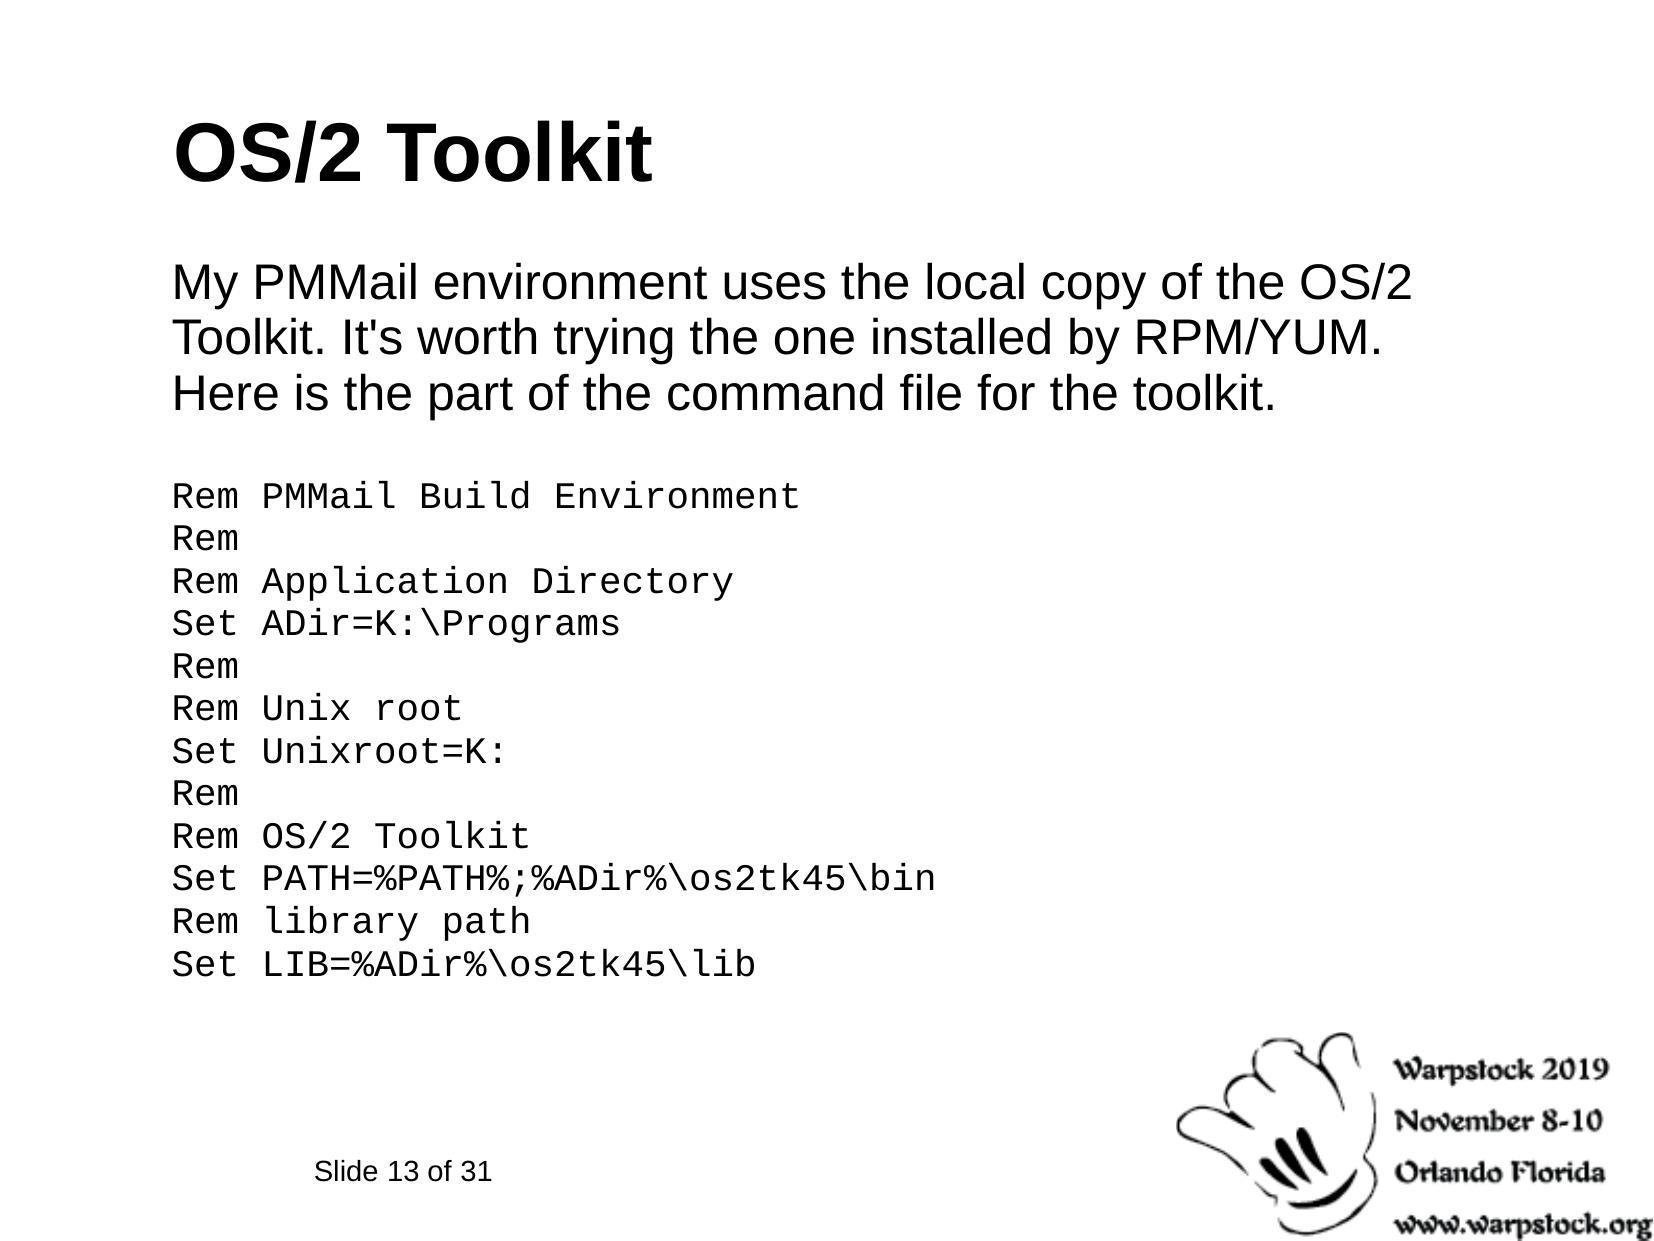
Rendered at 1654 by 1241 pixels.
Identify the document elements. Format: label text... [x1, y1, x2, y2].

subtitle My PMMail environment uses the local copy of the OS/2 Toolkit. It's worth trying the one installed by RPM/YUM. Here is the part of the command file for the toolkit. Rem PMMail Build Environment Rem Rem Application Directory Set ADir=K:\Programs Rem Rem Unix root Set Unixroot=K: Rem Rem OS/2 Toolkit Set PATH=%PATH%;%ADir%\os2tk45\bin Rem library path Set LIB=%ADir%\os2tk45\lib [171, 253, 1418, 1043]
picture [1176, 1032, 1654, 1241]
title OS/2 Toolkit [173, 49, 1420, 257]
